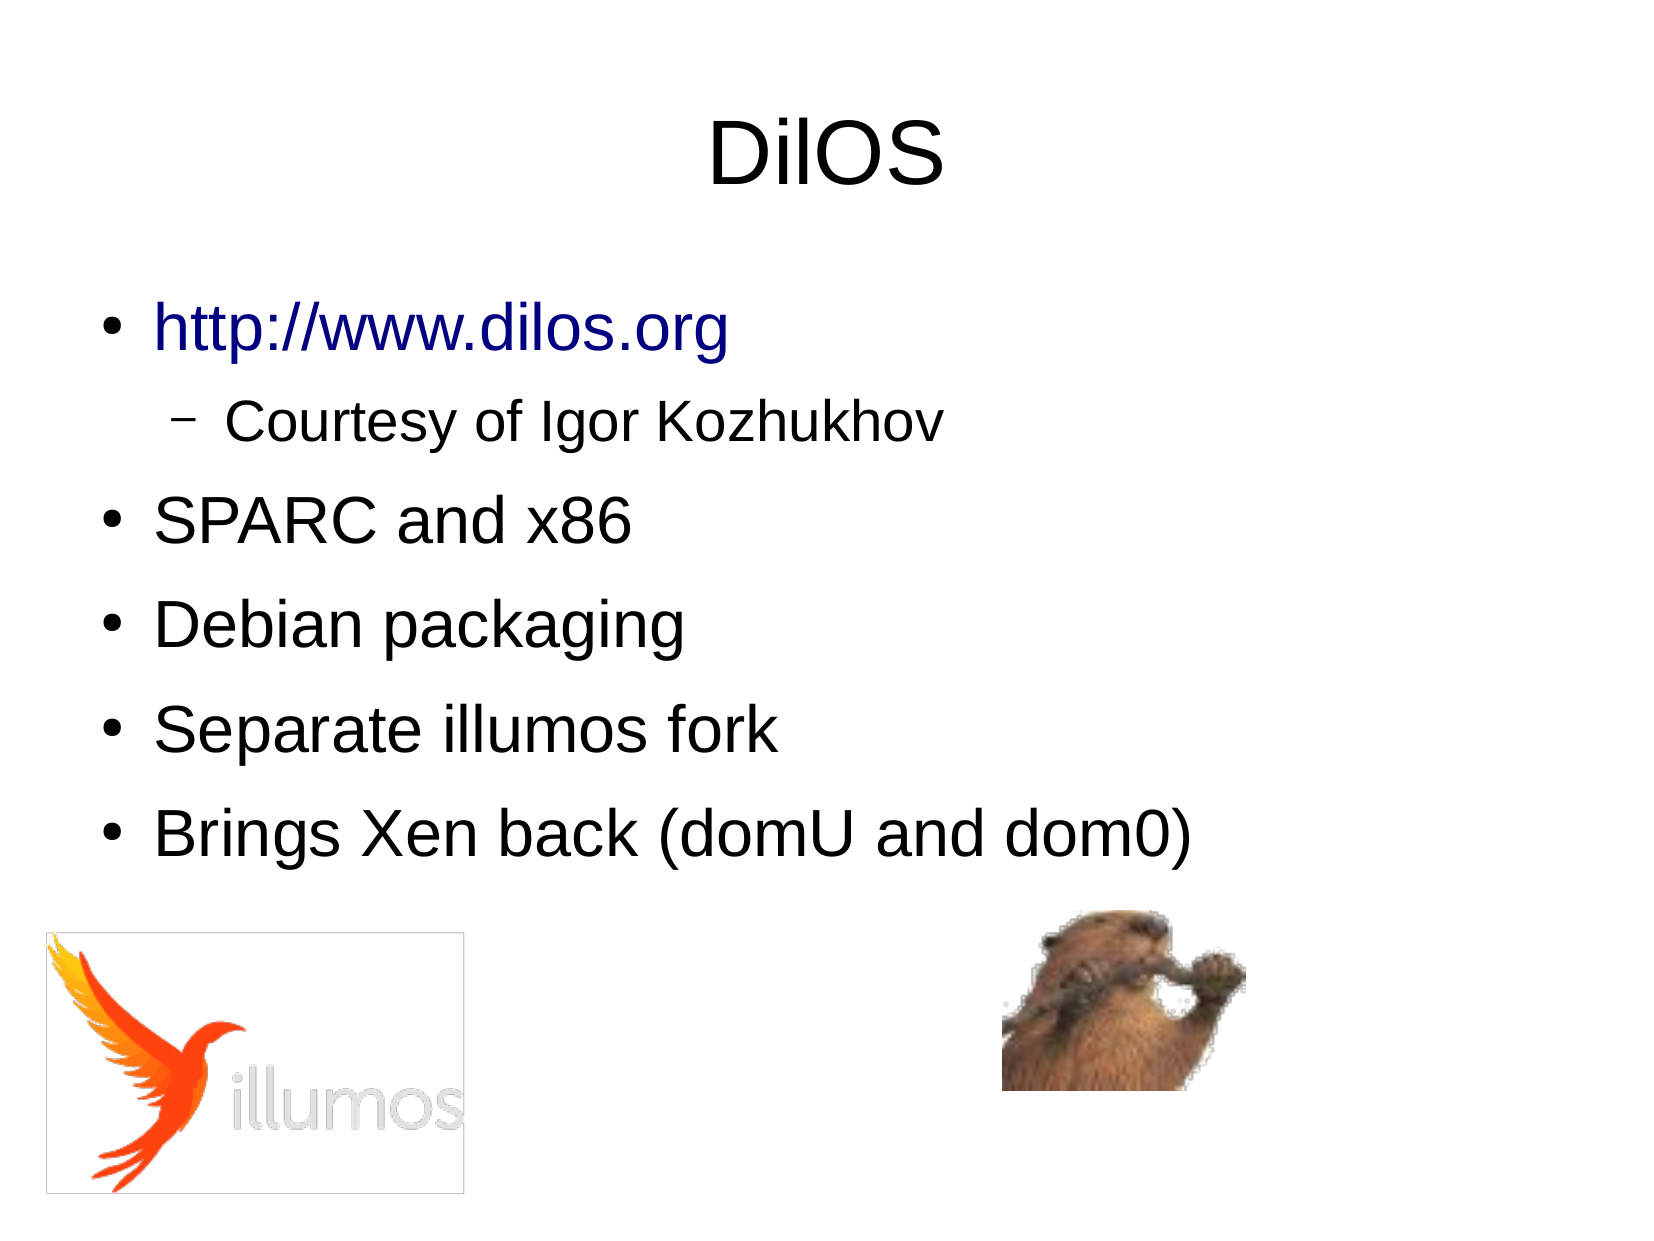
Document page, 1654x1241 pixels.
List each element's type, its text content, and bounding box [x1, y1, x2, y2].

list http://www.dilos.org Courtesy of Igor Kozhukhov SPARC and x86 Debian packaging Separate illumos fork Brings Xen back (domU and dom0) [82, 290, 1571, 1010]
title DilOS [82, 49, 1571, 257]
picture [1002, 910, 1246, 1091]
picture [0, 886, 511, 1241]
